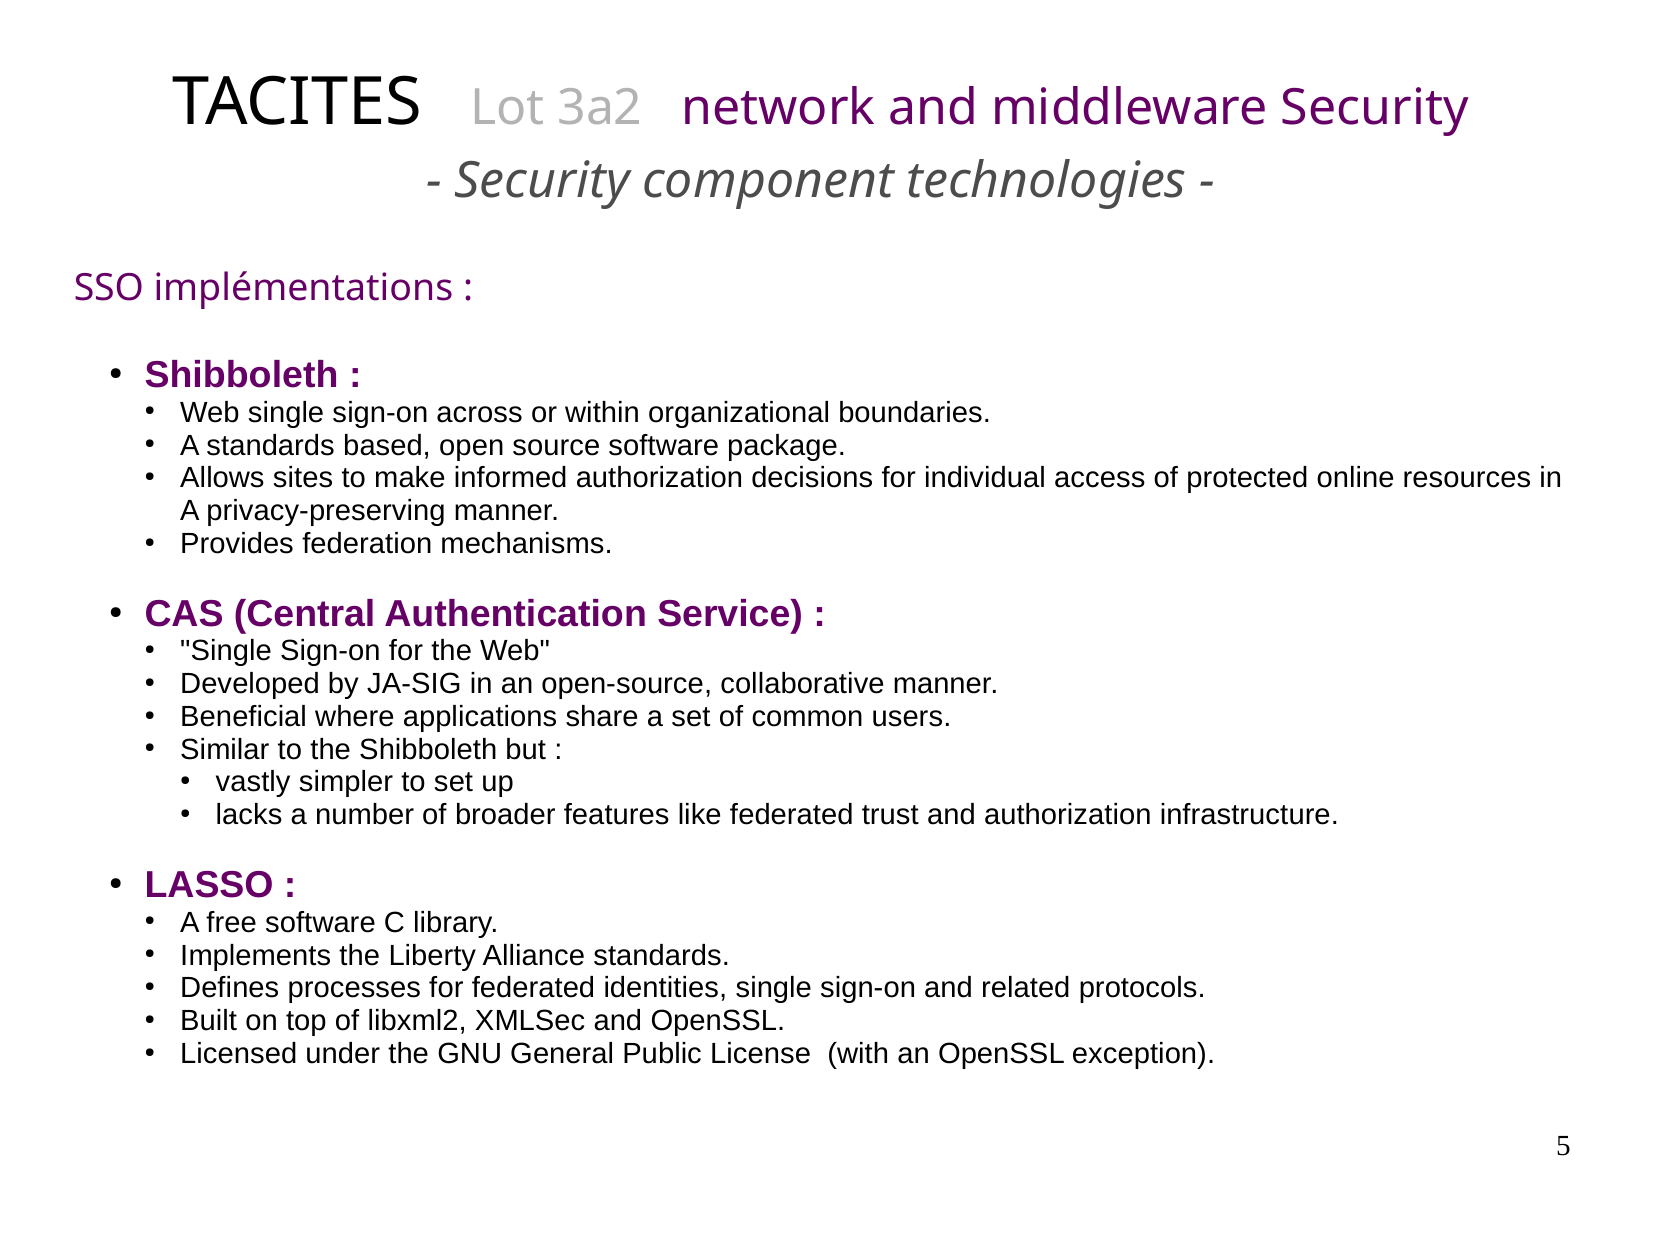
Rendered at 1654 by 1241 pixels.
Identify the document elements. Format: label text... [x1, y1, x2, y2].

title TACITES Lot 3a2 network and middleware Security - Security component technologies - [76, 27, 1566, 239]
text_box SSO implémentations : Shibboleth : Web single sign-on across or within organizational boundaries. A standards based, open source software package. Allows sites to make informed authorization decisions for individual access of protected online resources in A privacy-preserving manner. Provides federation mechanisms. CAS (Central Authentication Service) : "Single Sign-on for the Web" Developed by JA-SIG in an open-source, collaborative manner. Beneficial where applications share a set of common users. Similar to the Shibboleth but : vastly simpler to set up lacks a number of broader features like federated trust and authorization infrastructure. LASSO : A free software C library. Implements the Liberty Alliance standards. Defines processes for federated identities, single sign-on and related protocols. Built on top of libxml2, XMLSec and OpenSSL. Licensed under the GNU General Public License (with an OpenSSL exception). [59, 253, 1595, 1137]
